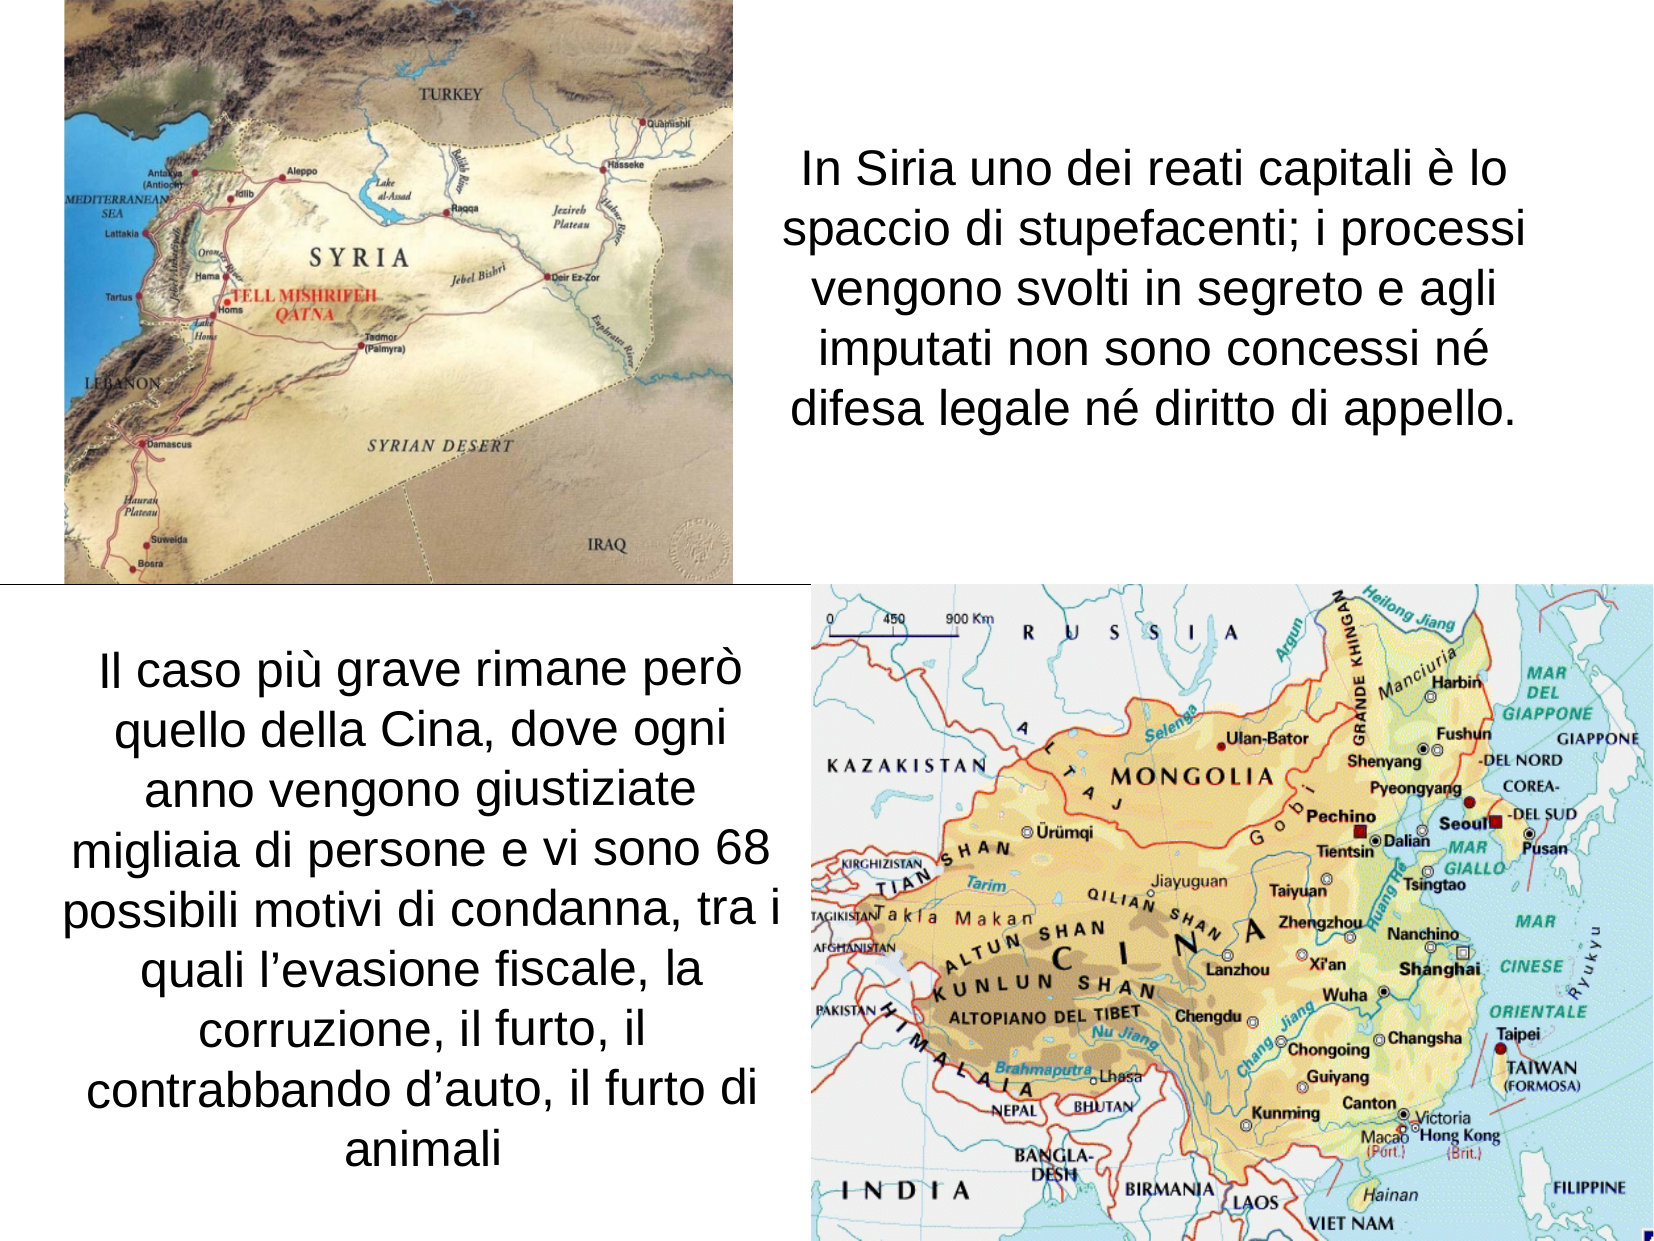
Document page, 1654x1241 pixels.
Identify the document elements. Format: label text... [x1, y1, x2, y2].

picture [811, 584, 1654, 1241]
picture [64, 0, 733, 584]
title Il caso più grave rimane però quello della Cina, dove ogni anno vengono giustiziate migliaia di persone e vi sono 68 possibili motivi di condanna, tra i quali l’evasione fiscale, la corruzione, il furto, il contrabbando d’auto, il furto di animali [4, 707, 804, 1105]
title In Siria uno dei reati capitali è lo spaccio di stupefacenti; i processi vengono svolti in segreto e agli imputati non sono concessi né difesa legale né diritto di appello. [733, 27, 1566, 544]
